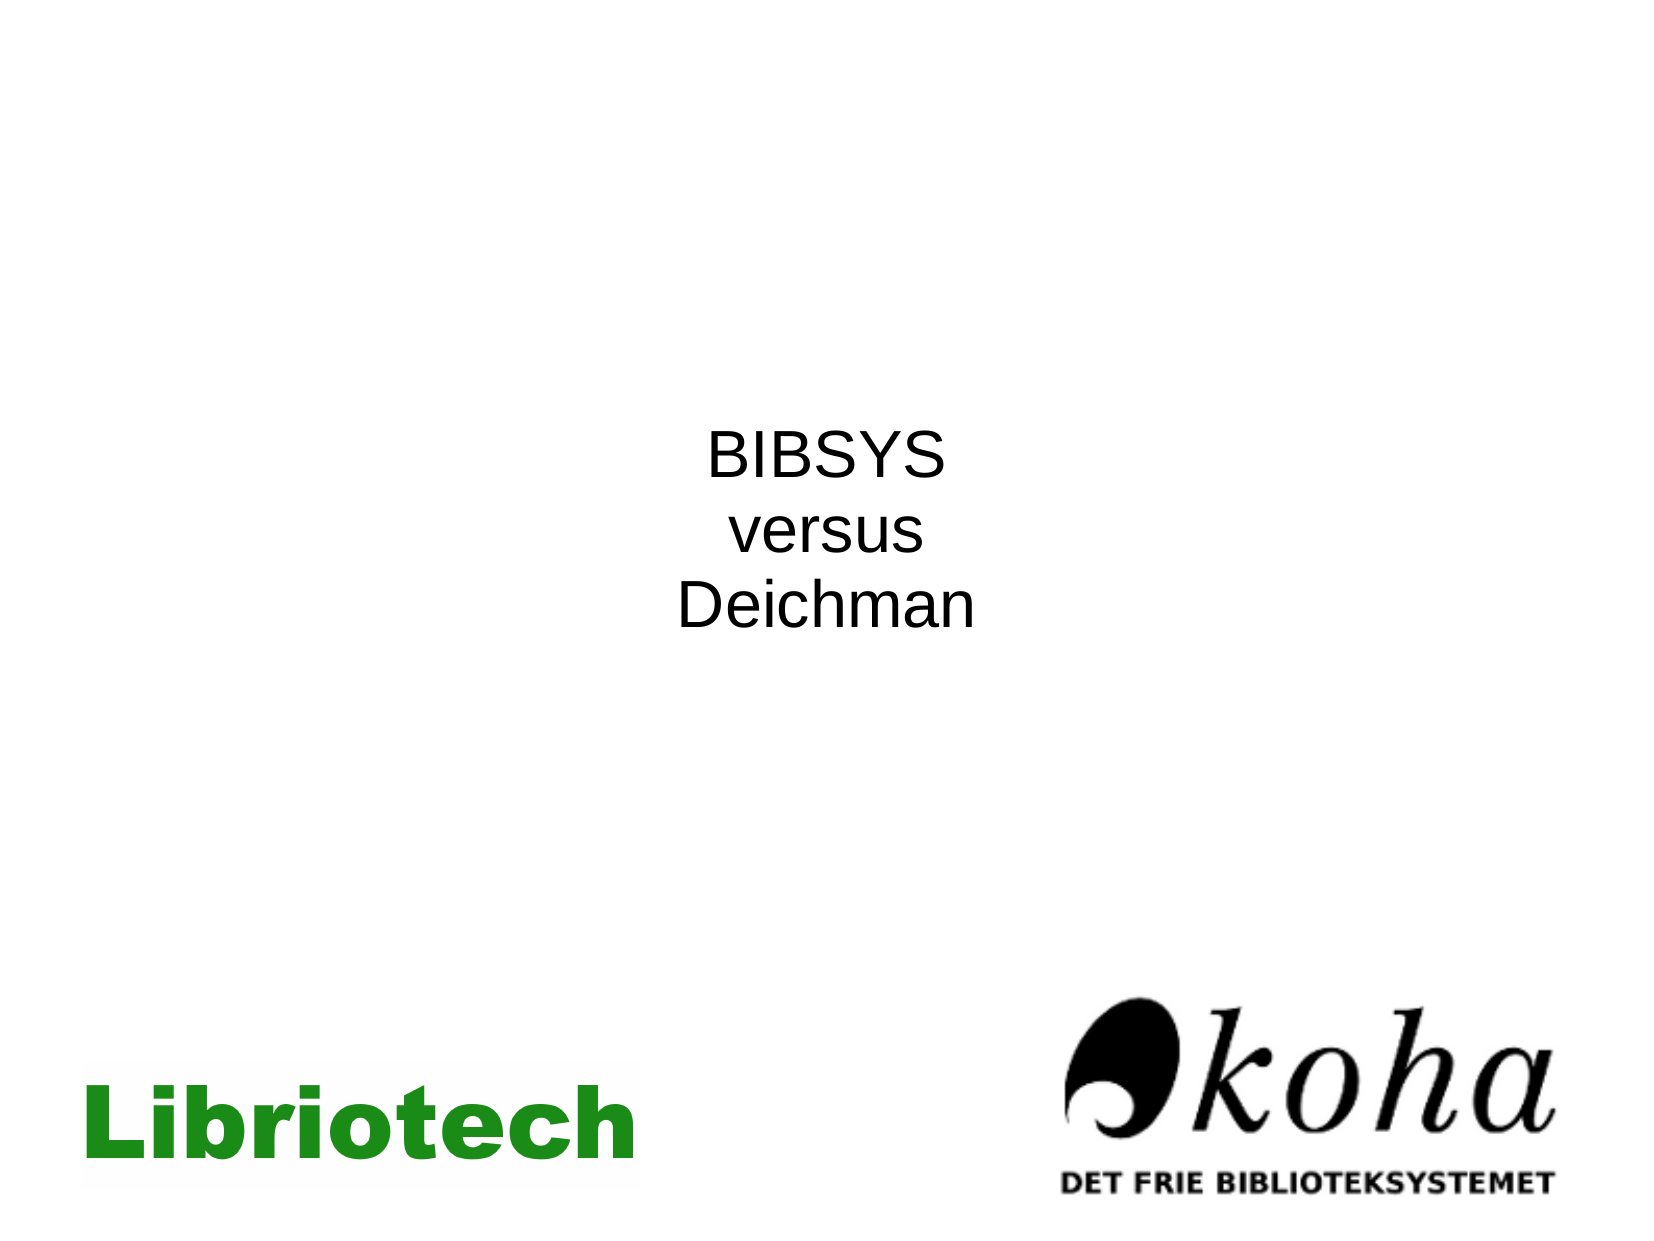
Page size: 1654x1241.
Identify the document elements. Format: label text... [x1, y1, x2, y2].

picture [82, 1062, 639, 1189]
subtitle BIBSYS versus Deichman [82, 49, 1571, 1010]
picture [1051, 1010, 1568, 1205]
